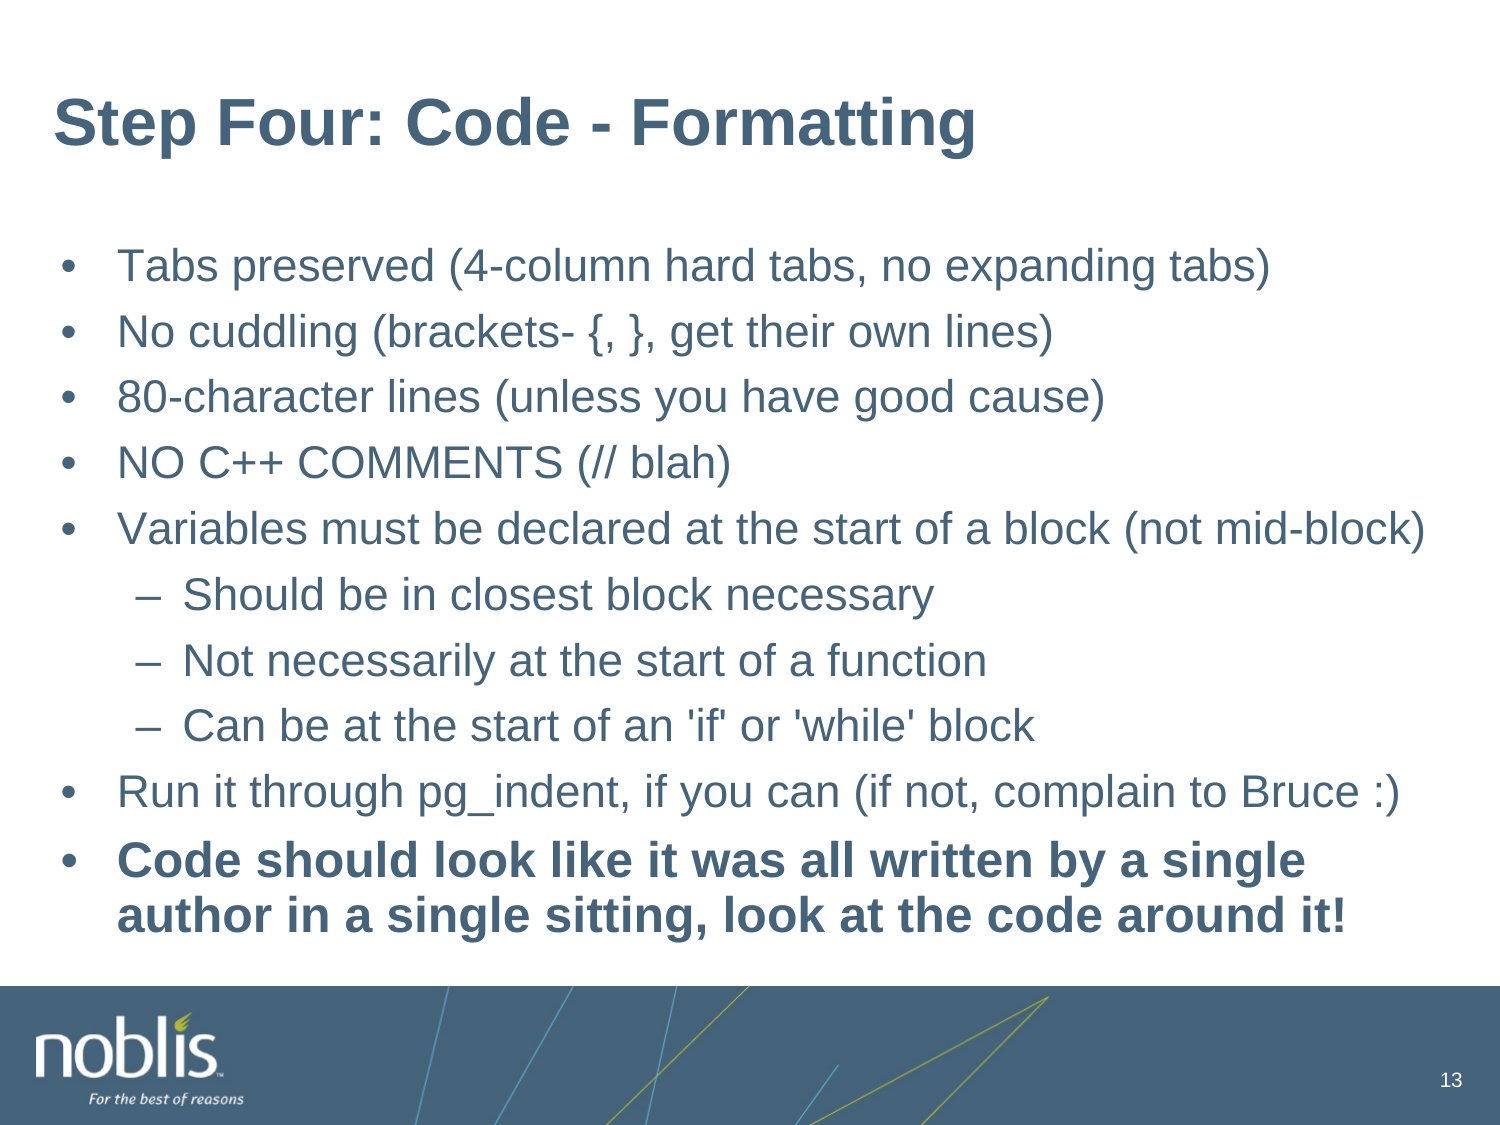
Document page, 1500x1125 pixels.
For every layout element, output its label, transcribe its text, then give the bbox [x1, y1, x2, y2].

picture [0, 986, 1500, 1125]
title Step Four: Code - Formatting [53, 38, 1438, 211]
list Tabs preserved (4-column hard tabs, no expanding tabs) No cuddling (brackets- {, }, get their own lines) 80-character lines (unless you have good cause) NO C++ COMMENTS (// blah) Variables must be declared at the start of a block (not mid-block) Should be in closest block necessary Not necessarily at the start of a function Can be at the start of an 'if' or 'while' block Run it through pg_indent, if you can (if not, complain to Bruce :) Code should look like it was all written by a single author in a single sitting, look at the code around it! [60, 239, 1437, 968]
